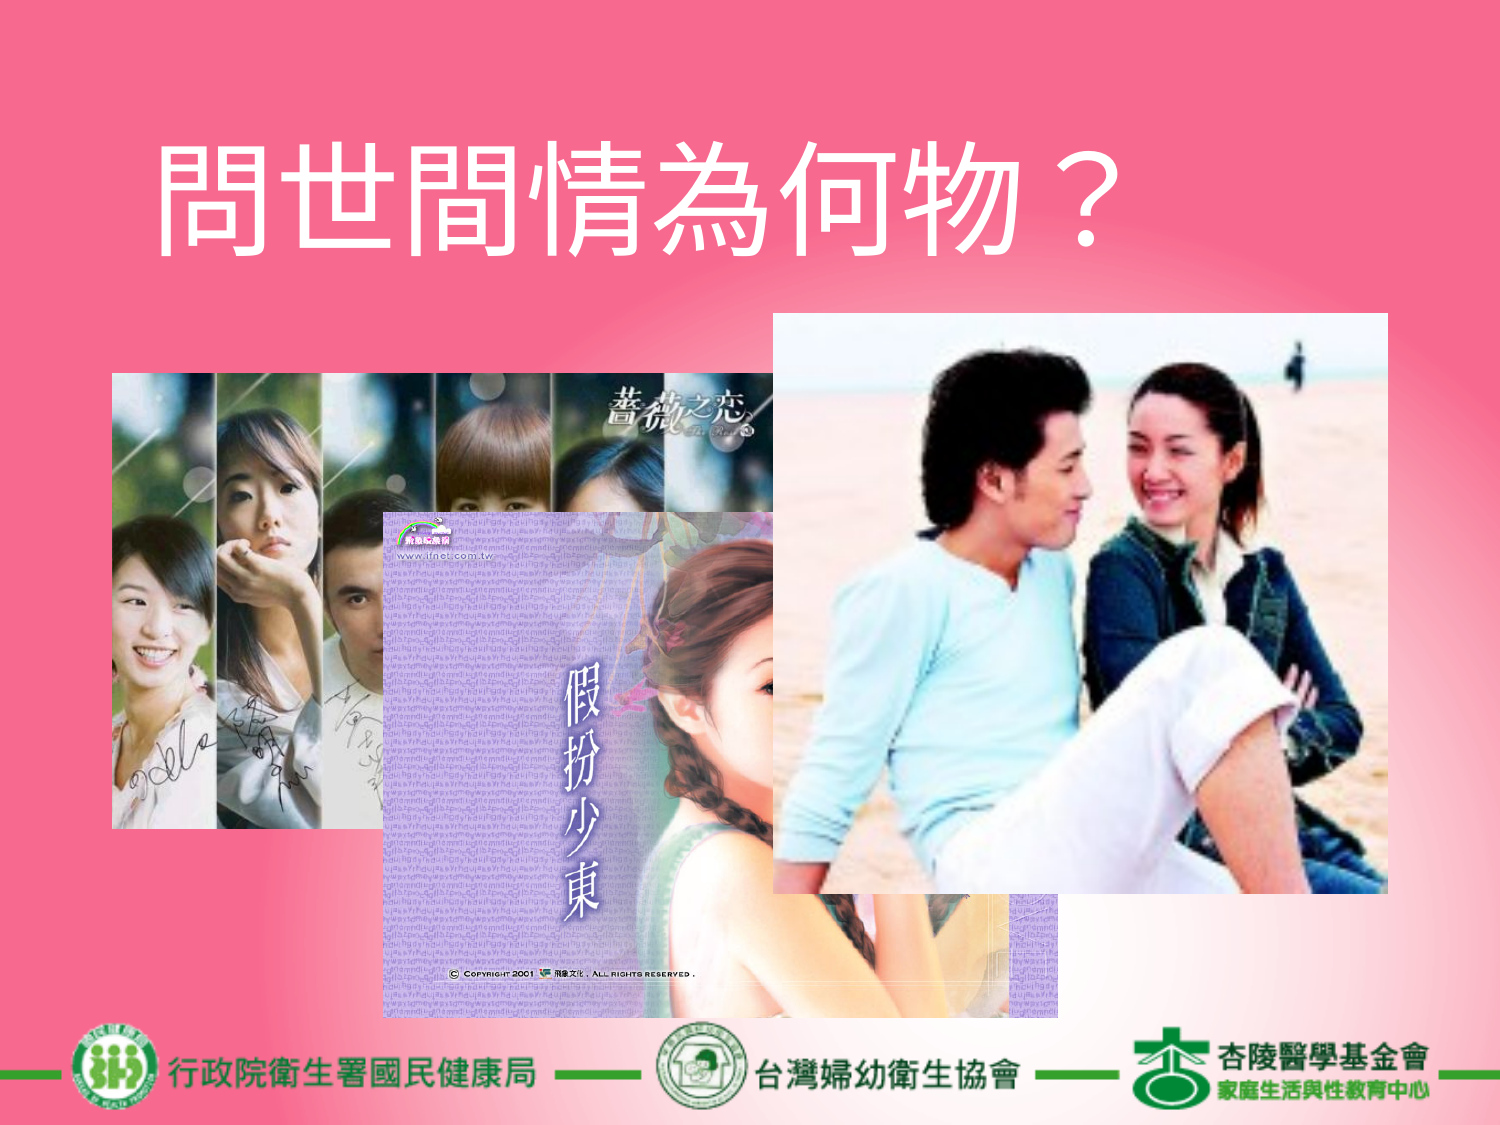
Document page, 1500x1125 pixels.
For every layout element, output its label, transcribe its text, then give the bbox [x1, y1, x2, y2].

text_box 問世間情為何物？ [135, 113, 1166, 280]
picture [0, 0, 1500, 1125]
